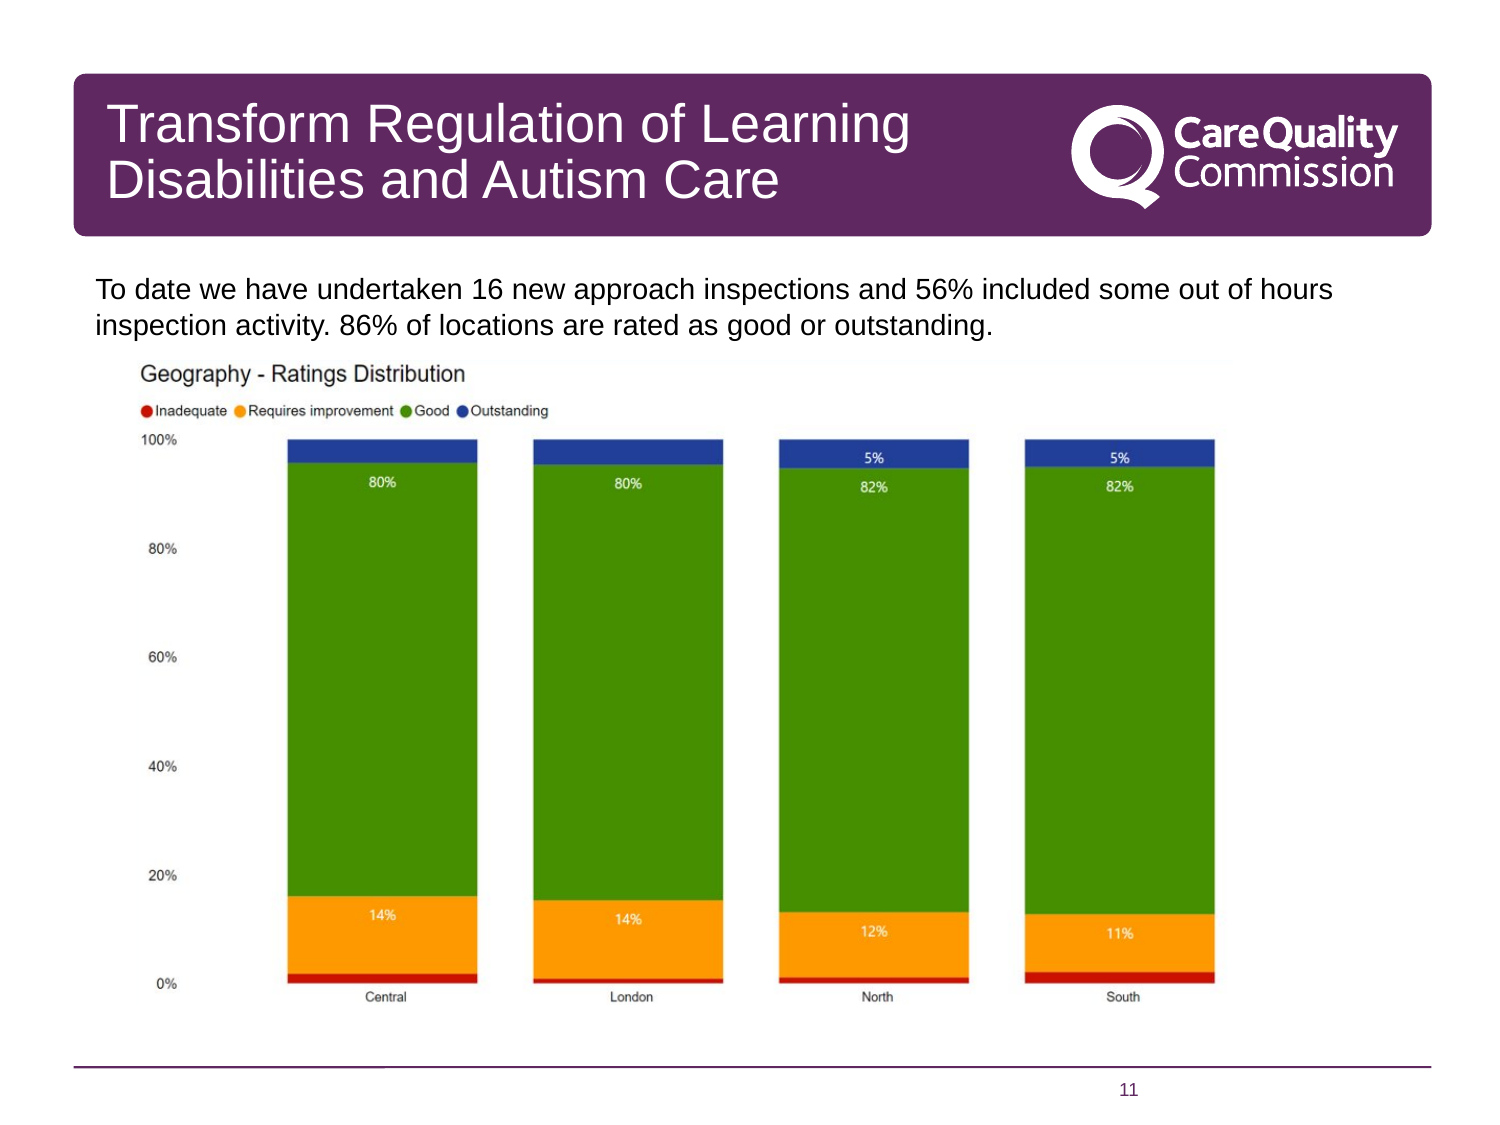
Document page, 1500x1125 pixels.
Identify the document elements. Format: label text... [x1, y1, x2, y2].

text_box 11 [1119, 1025, 1432, 1101]
picture [136, 360, 1233, 1005]
text_box To date we have undertaken 16 new approach inspections and 56% included some out of hours inspection activity. 86% of locations are rated as good or outstanding. [80, 263, 1384, 350]
title Transform Regulation of Learning Disabilities and Autism Care [106, 79, 1022, 229]
